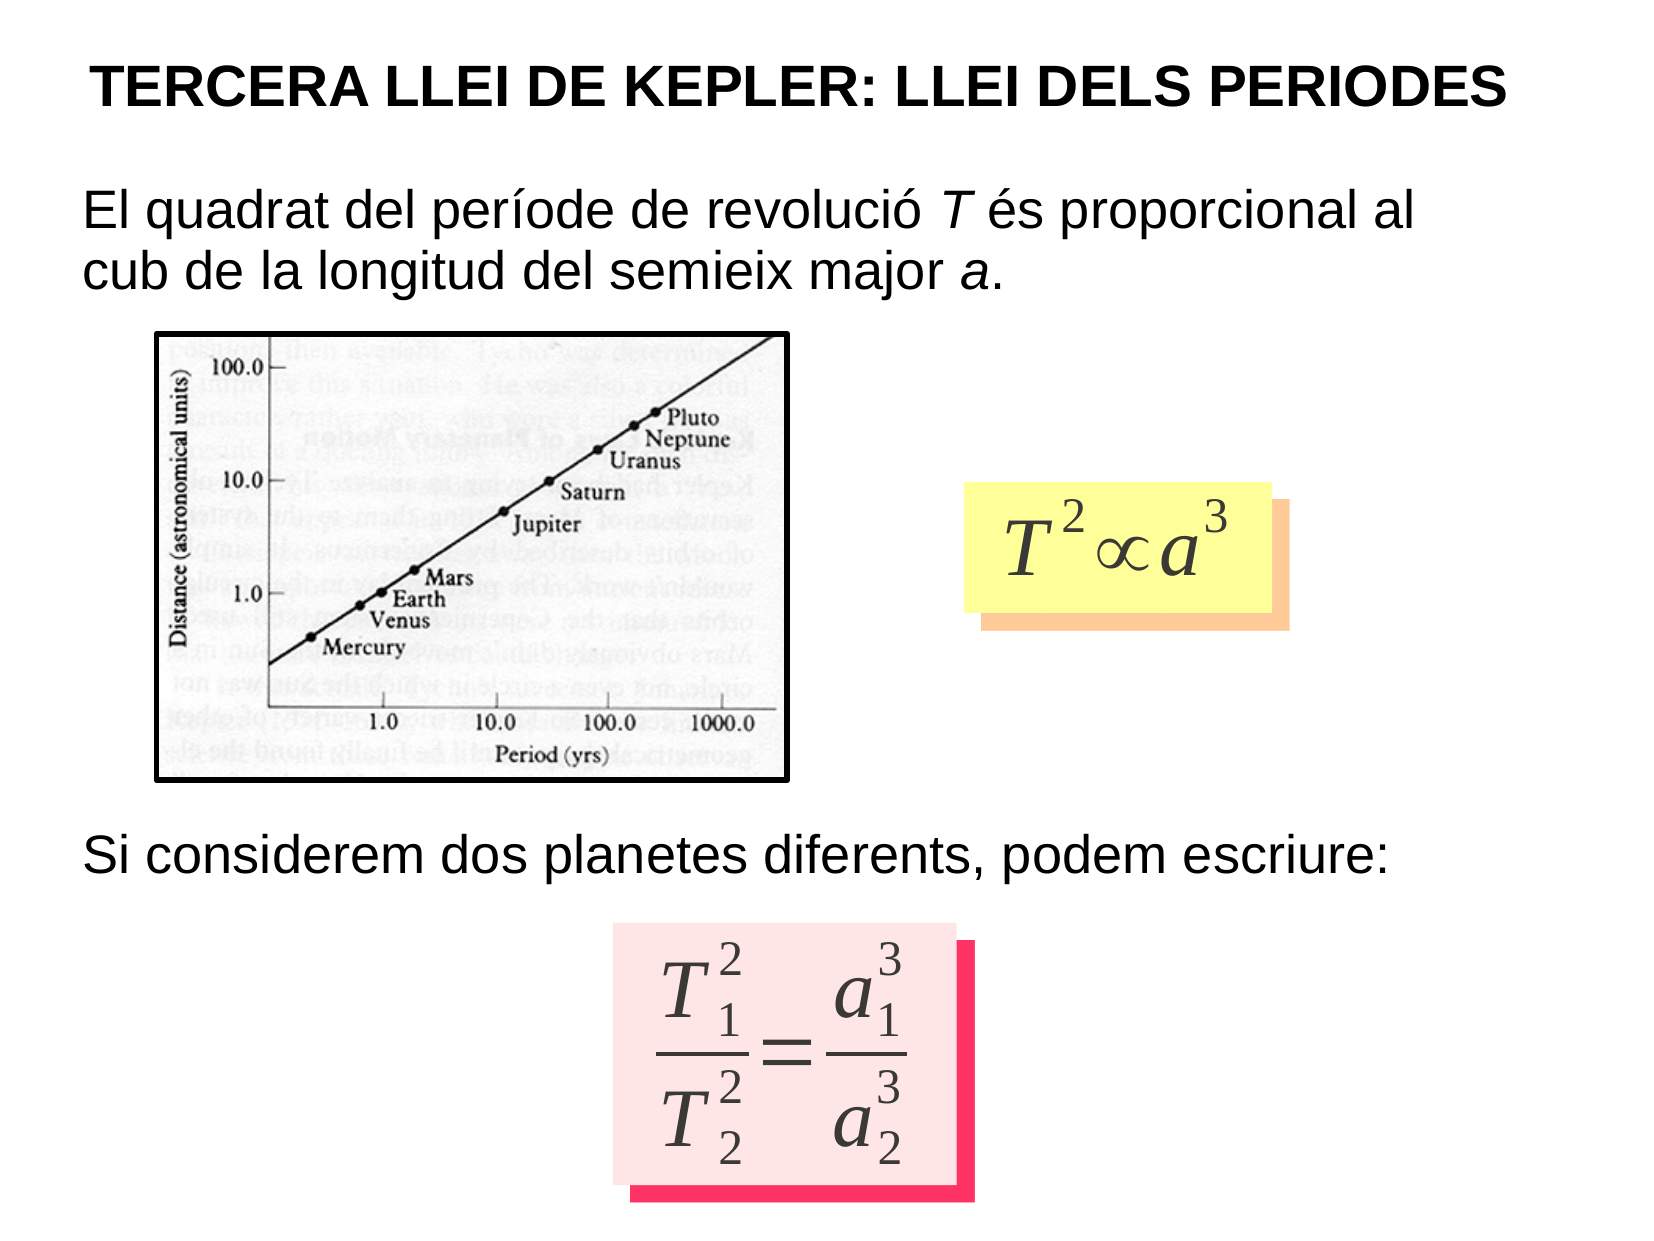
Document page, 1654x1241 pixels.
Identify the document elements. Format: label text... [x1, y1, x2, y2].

text_box [612, 922, 957, 1186]
chart [644, 931, 918, 1176]
text_box [963, 481, 1273, 613]
picture [159, 336, 785, 778]
chart [995, 488, 1235, 593]
text_box Si considerem dos planetes diferents, podem escriure: [67, 817, 1475, 893]
text_box TERCERA LLEI DE KEPLER: LLEI DELS PERIODES [74, 46, 1567, 144]
text_box El quadrat del període de revolució T és proporcional al cub de la longitud del semieix major a. [67, 172, 1475, 309]
